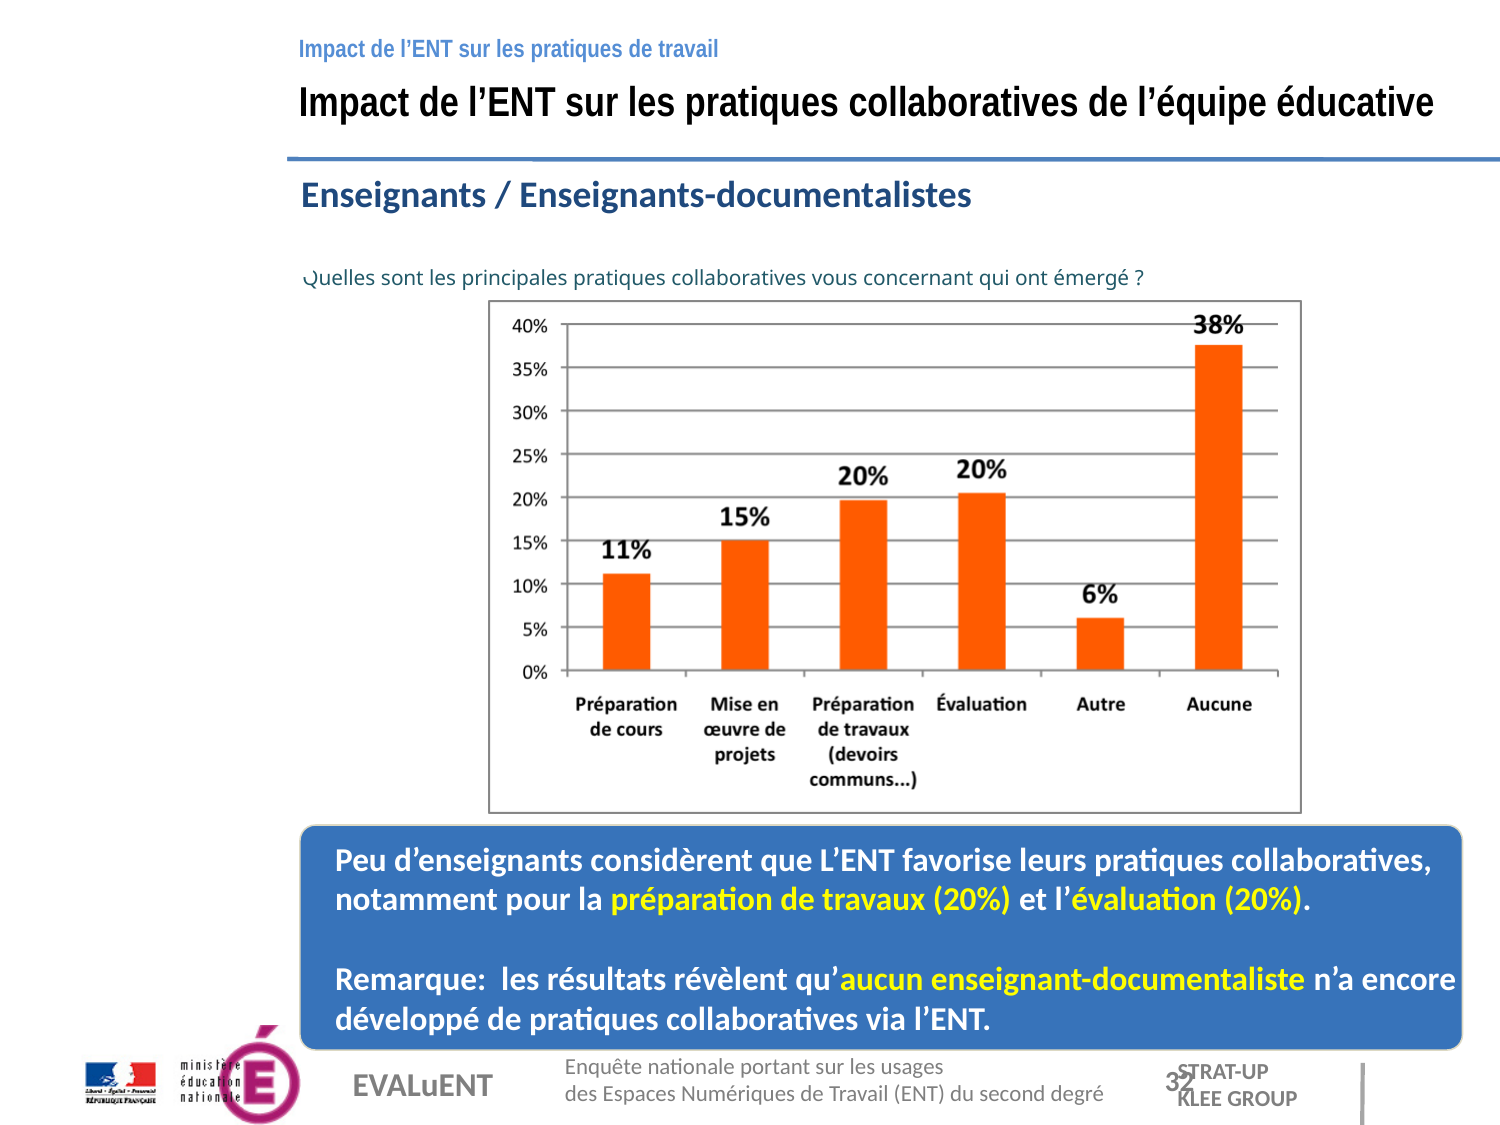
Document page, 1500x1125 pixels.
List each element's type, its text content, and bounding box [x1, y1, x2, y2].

text_box Peu d’enseignants considèrent que L’ENT favorise leurs pratiques collaboratives, notamment pour la préparation de travaux (20%) et l’évaluation (20%). Remarque: les résultats révèlent qu’aucun enseignant-documentaliste n’a encore développé de pratiques collaboratives via l’ENT. [299, 825, 1463, 1051]
text_box [1074, 1051, 1426, 1110]
text_box Quelles sont les principales pratiques collaboratives vous concernant qui ont émergé ? [287, 256, 1300, 300]
picture [487, 299, 1303, 815]
text_box Enseignants / Enseignants-documentalistes [286, 162, 995, 224]
text_box Impact de l’ENT sur les pratiques de travail Impact de l’ENT sur les pratiques collaboratives de l’équipe éducative [284, 25, 1455, 100]
